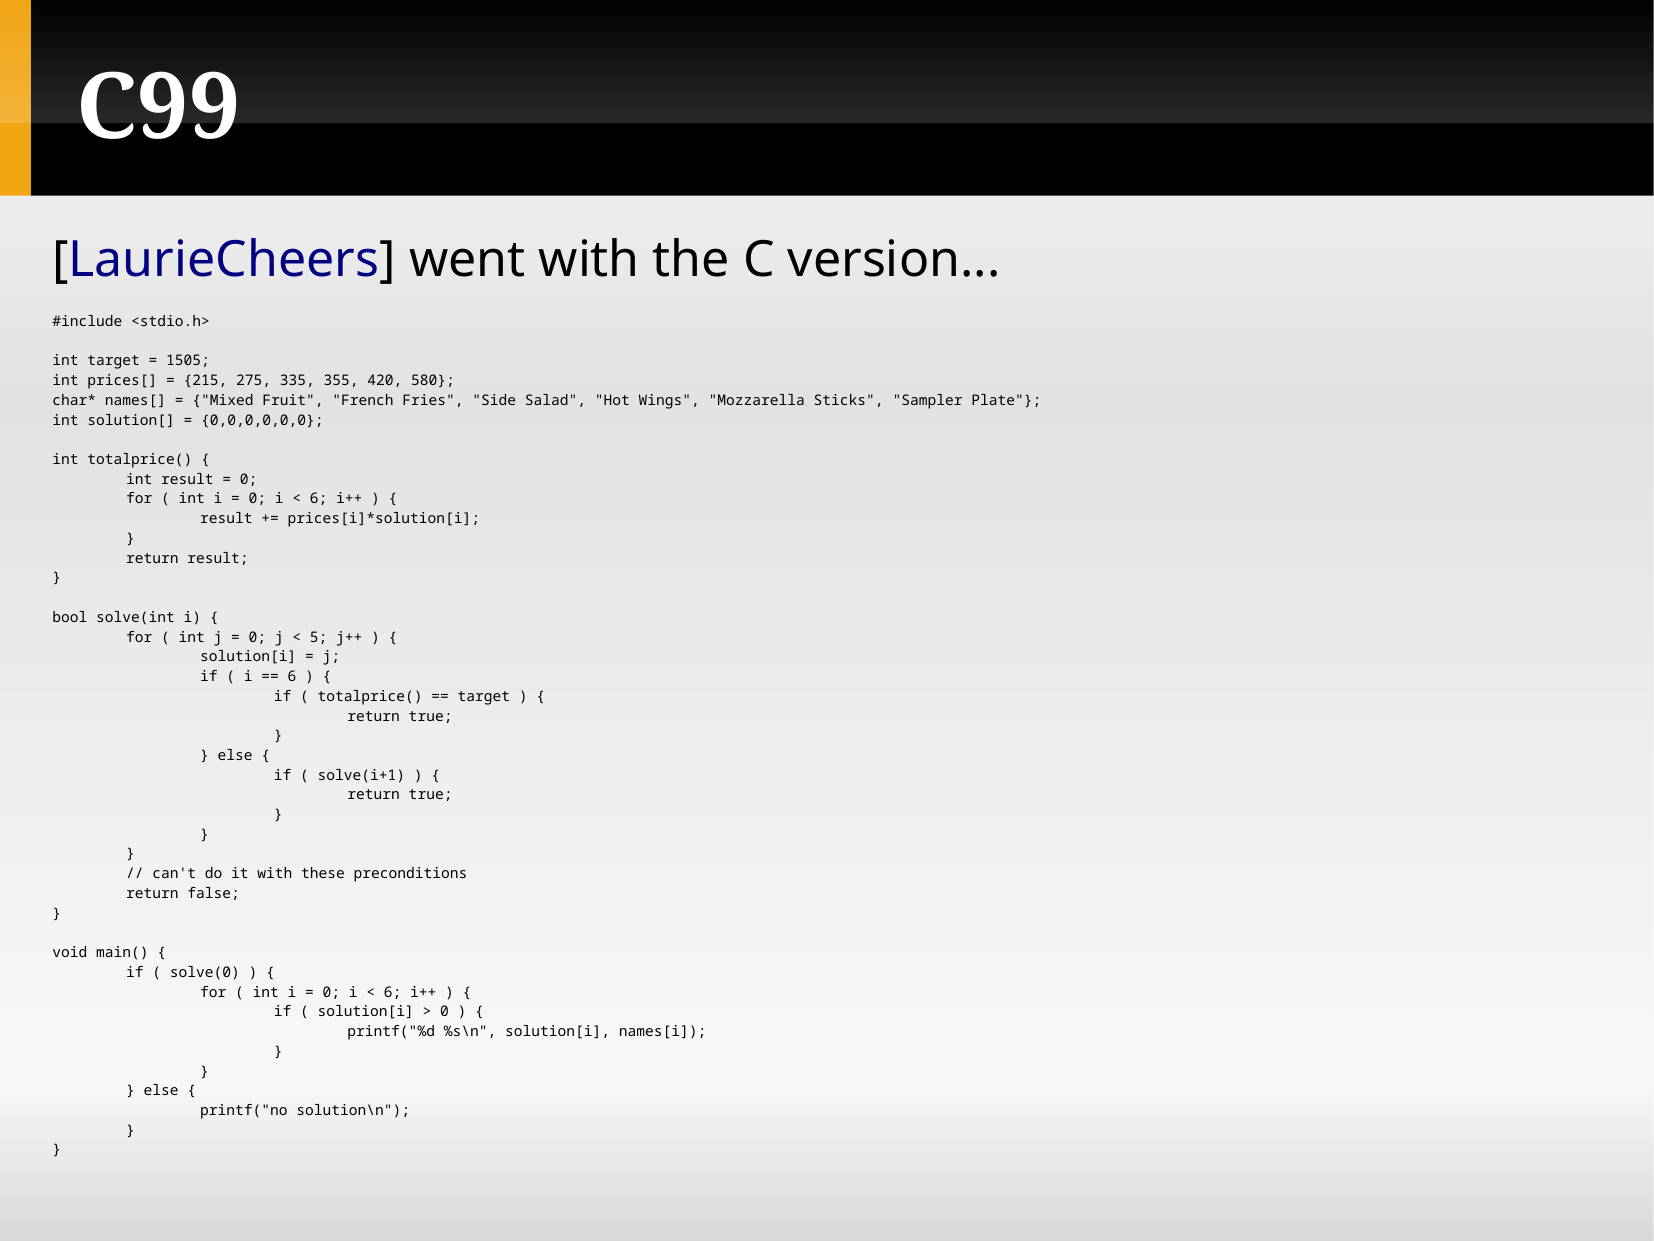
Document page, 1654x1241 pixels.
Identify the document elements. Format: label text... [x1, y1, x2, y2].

text_box [LaurieCheers] went with the C version... #include <stdio.h> int target = 1505; int prices[] = {215, 275, 335, 355, 420, 580}; char* names[] = {"Mixed Fruit", "French Fries", "Side Salad", "Hot Wings", "Mozzarella Sticks", "Sampler Plate"}; int solution[] = {0,0,0,0,0,0}; int totalprice() { int result = 0; for ( int i = 0; i < 6; i++ ) { result += prices[i]*solution[i]; } return result; } bool solve(int i) { for ( int j = 0; j < 5; j++ ) { solution[i] = j; if ( i == 6 ) { if ( totalprice() == target ) { return true; } } else { if ( solve(i+1) ) { return true; } } } // can't do it with these preconditions return false; } void main() { if ( solve(0) ) { for ( int i = 0; i < 6; i++ ) { if ( solution[i] > 0 ) { printf("%d %s\n", solution[i], names[i]); } } } else { printf("no solution\n"); } } [37, 215, 1056, 1183]
picture [0, 0, 1654, 1241]
title C99 [76, 7, 1565, 200]
